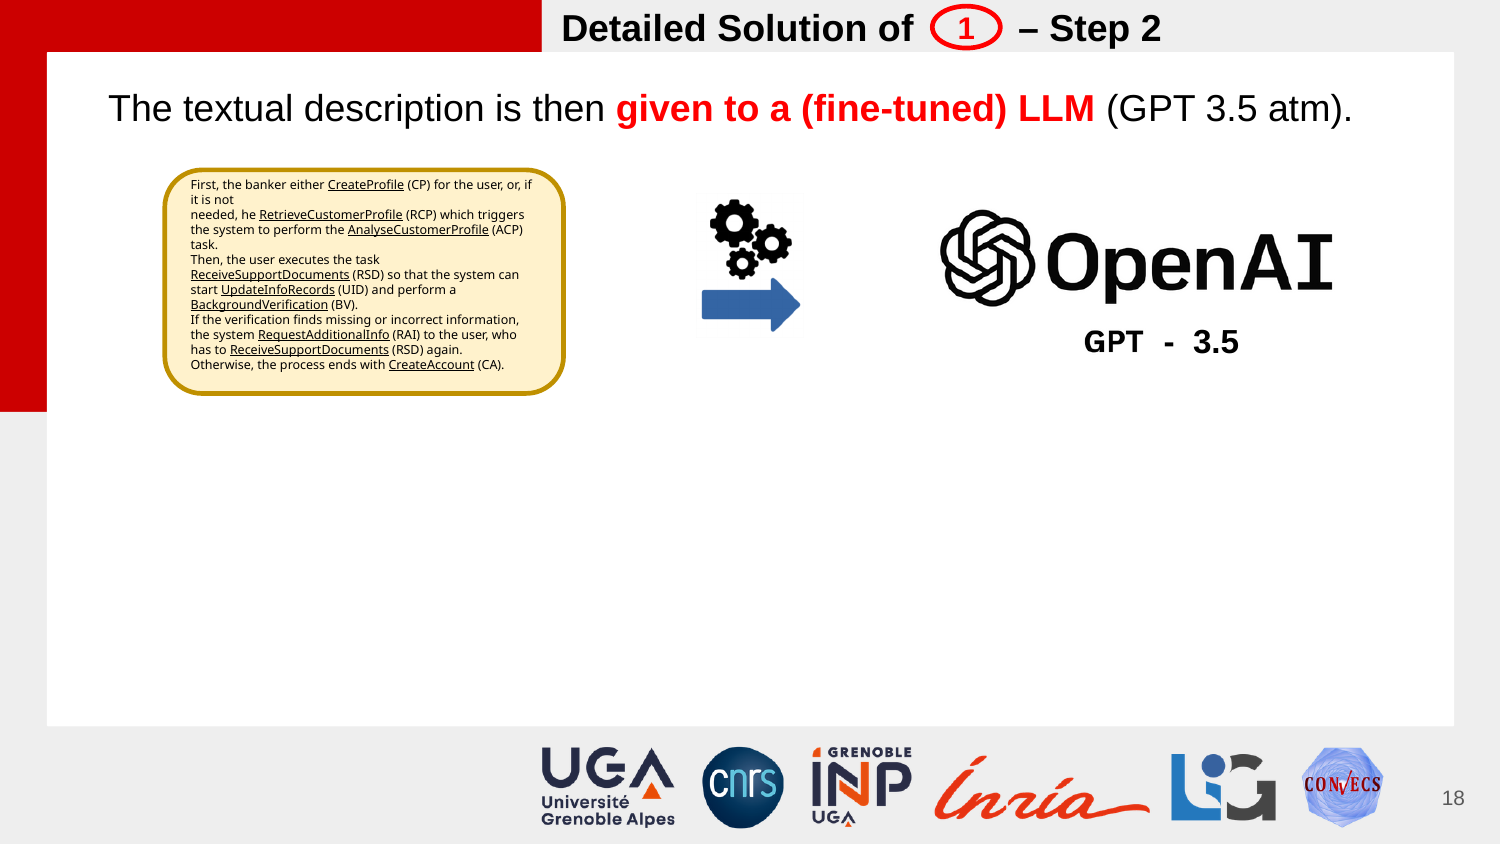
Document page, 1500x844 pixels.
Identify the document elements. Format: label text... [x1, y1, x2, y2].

picture [0, 0, 1500, 844]
text_box Detailed Solution of – Step 2 [546, 0, 1441, 55]
text_box - 3.5 [1148, 304, 1362, 370]
text_box First, the banker either CreateProfile (CP) for the user, or, if it is not needed, he RetrieveCustomerProfile (RCP) which triggers the system to perform the AnalyseCustomerProfile (ACP) task. Then, the user executes the task ReceiveSupportDocuments (RSD) so that the system can start UpdateInfoRecords (UID) and perform a BackgroundVerification (BV). If the verification finds missing or incorrect information, the system RequestAdditionalInfo (RAI) to the user, who has to ReceiveSupportDocuments (RSD) again. Otherwise, the process ends with CreateAccount (CA). [164, 169, 564, 394]
text_box 1 [932, 6, 1001, 49]
text_box The textual description is then given to a (fine-tuned) LLM (GPT 3.5 atm). [93, 80, 1377, 136]
slide_number <numéro> [1389, 764, 1480, 830]
